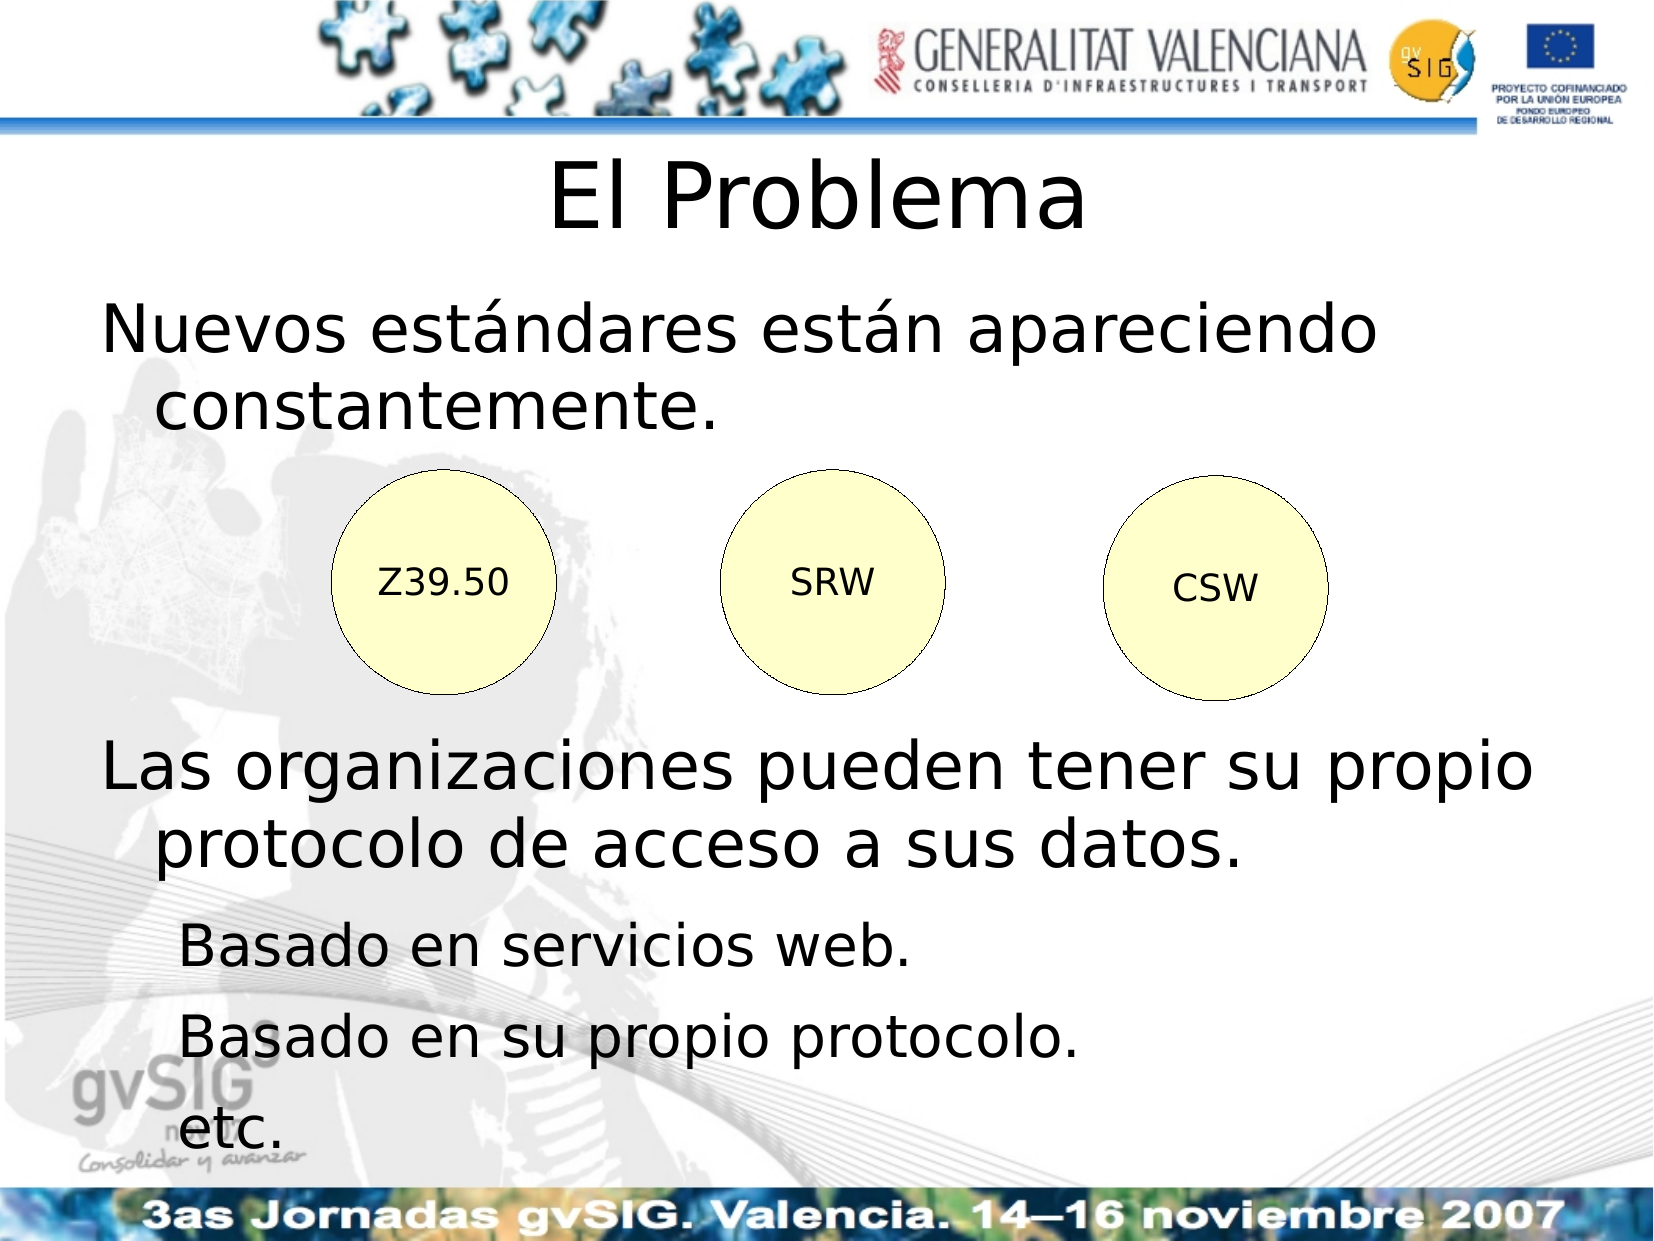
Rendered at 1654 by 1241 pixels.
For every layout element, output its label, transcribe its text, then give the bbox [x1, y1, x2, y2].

picture [0, 0, 1654, 1241]
text_box SRW [720, 469, 946, 695]
text_box Z39.50 [331, 469, 557, 695]
list Nuevos estándares están apareciendo constantemente. [82, 290, 1571, 727]
text_box CSW [1103, 475, 1329, 701]
list Las organizaciones pueden tener su propio protocolo de acceso a sus datos. Basado en servicios web. Basado en su propio protocolo. etc. [82, 727, 1571, 1241]
title El Problema [75, 92, 1563, 301]
